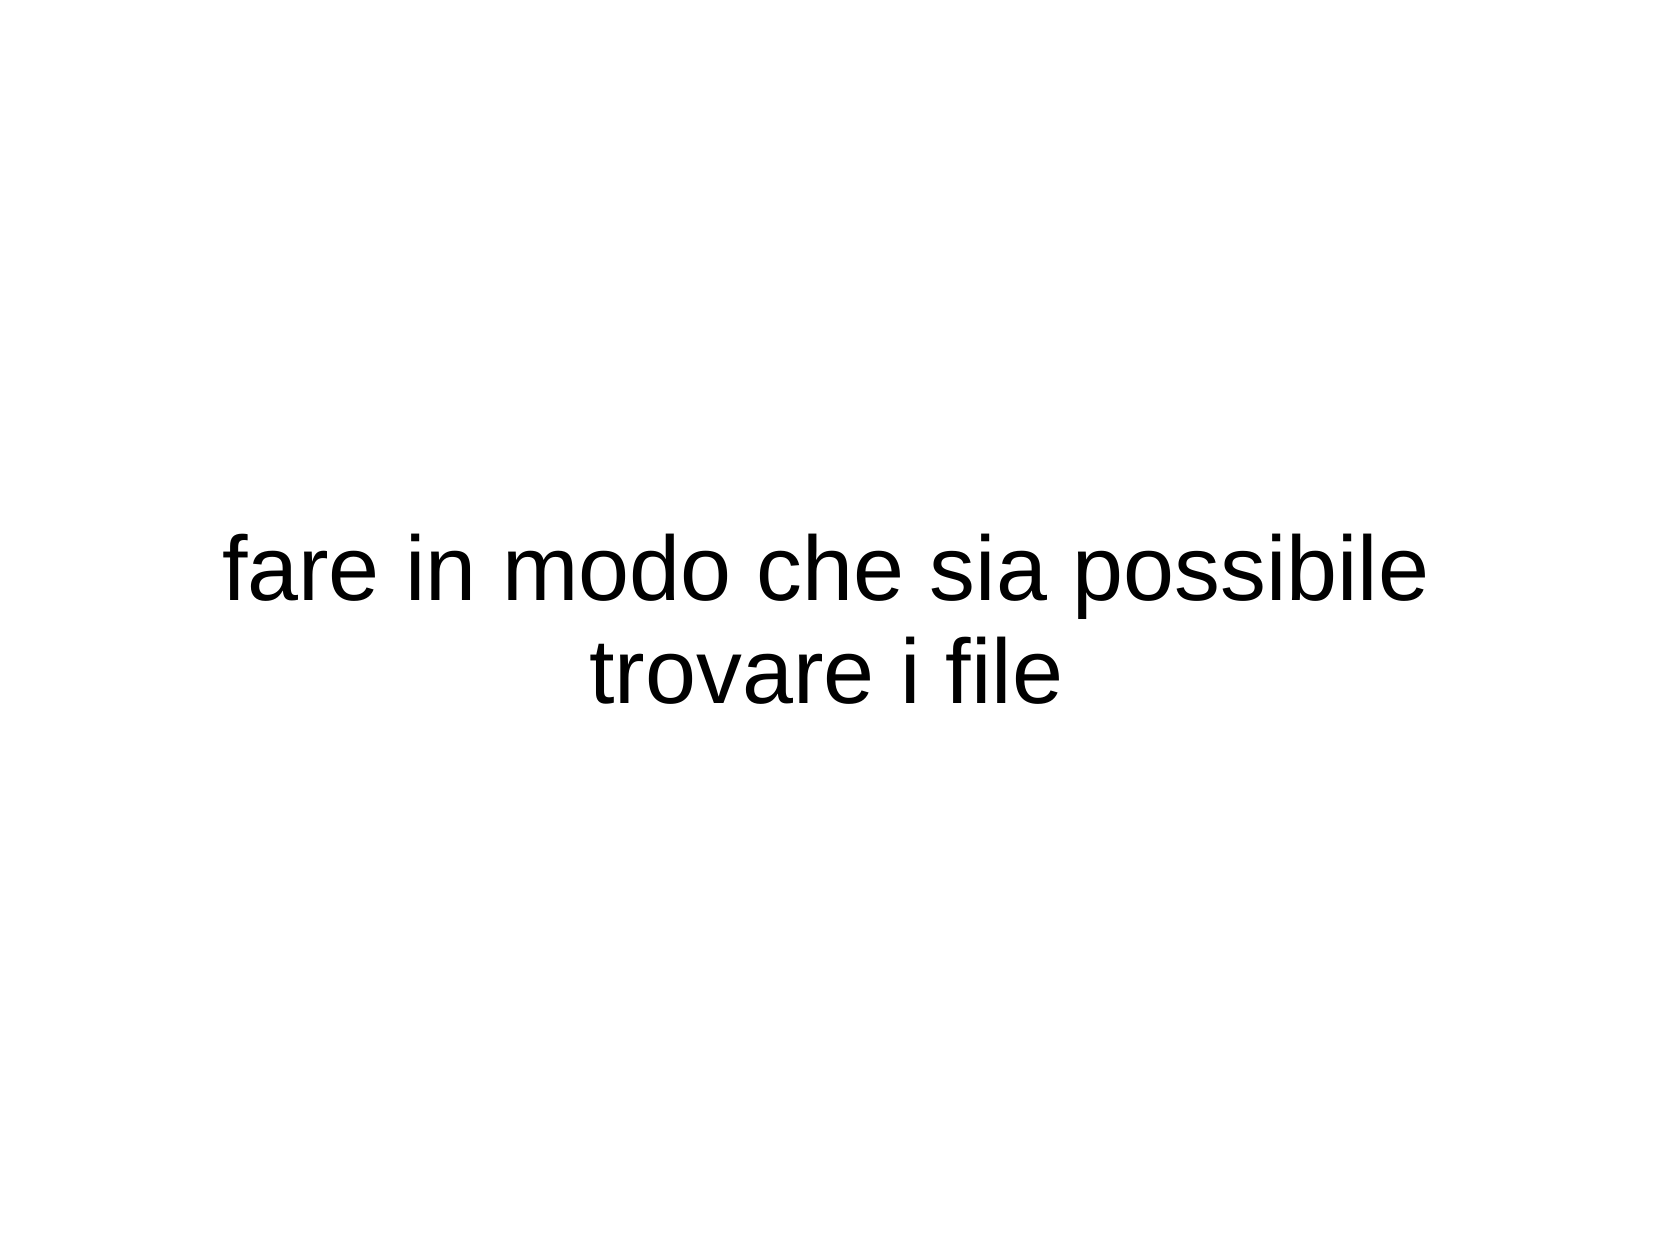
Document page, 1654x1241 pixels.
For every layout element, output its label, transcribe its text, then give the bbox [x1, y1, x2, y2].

title fare in modo che sia possibile trovare i file [82, 516, 1571, 724]
